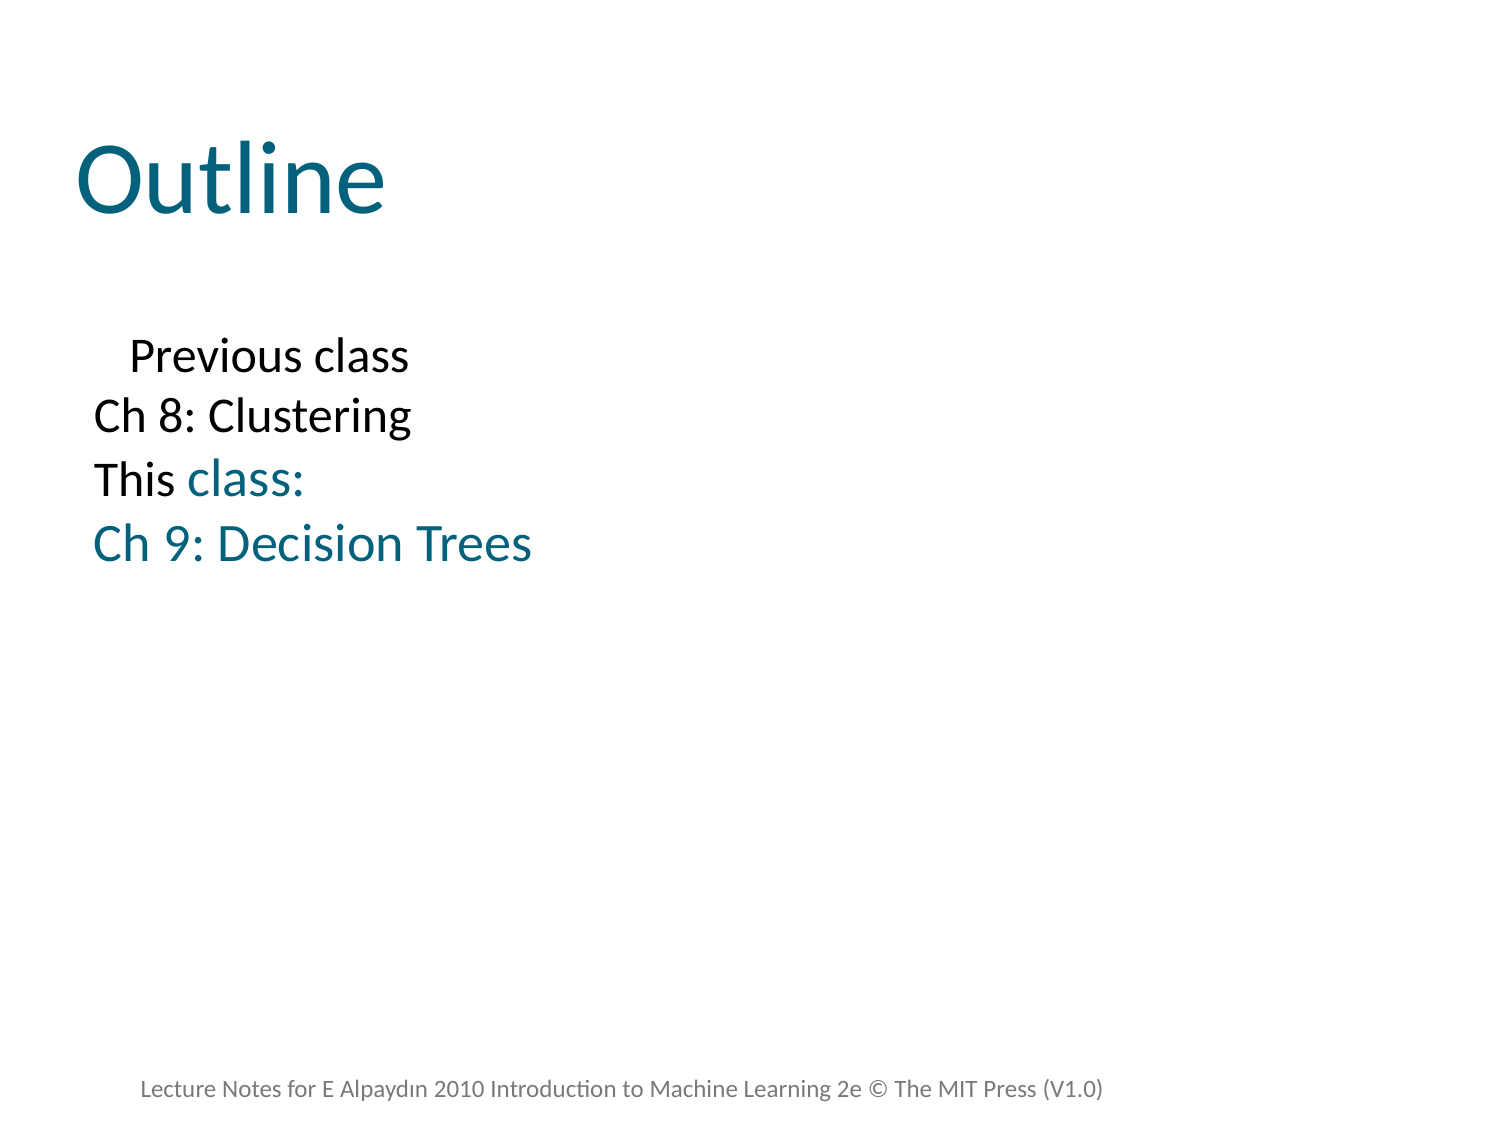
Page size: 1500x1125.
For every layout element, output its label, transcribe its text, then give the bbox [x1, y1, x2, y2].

text_box Previous class Ch 8: Clustering This class: Ch 9: Decision Trees [79, 315, 1429, 1036]
text_box Outline [75, 46, 1425, 234]
text_box Lecture Notes for E Alpaydın 2010 Introduction to Machine Learning 2e © The MIT Press (V1.0) [140, 1054, 1219, 1103]
